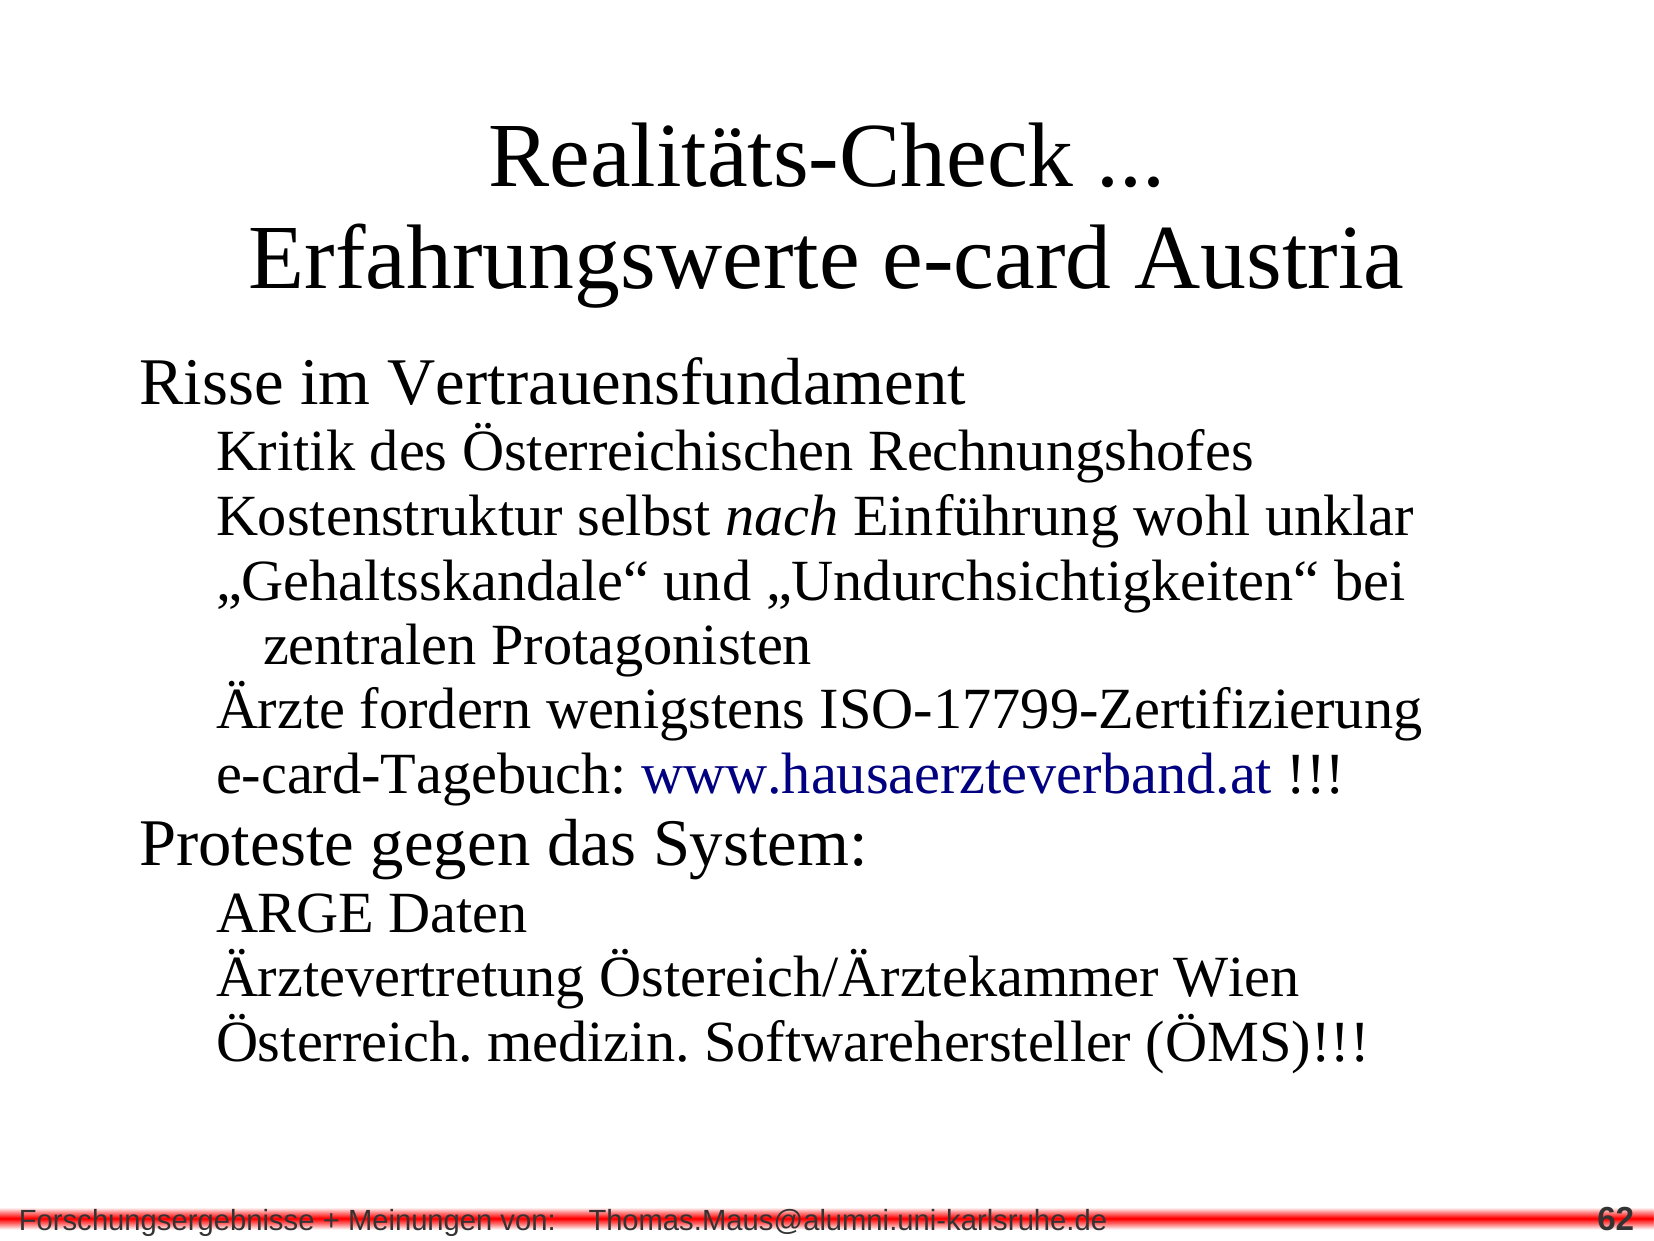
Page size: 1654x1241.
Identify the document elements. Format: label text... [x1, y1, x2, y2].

title Realitäts-Check ... Erfahrungswerte e-card Austria [121, 95, 1534, 318]
list Risse im Vertrauensfundament Kritik des Österreichischen Rechnungshofes Kostenstruktur selbst nach Einführung wohl unklar „Gehaltsskandale“ und „Undurchsichtigkeiten“ bei zentralen Protagonisten Ärzte fordern wenigstens ISO-17799-Zertifizierung e-card-Tagebuch: www.hausaerzteverband.at !!! Proteste gegen das System: ARGE Daten Ärztevertretung Östereich/Ärztekammer Wien Österreich. medizin. Softwarehersteller (ÖMS)!!! [121, 344, 1534, 1142]
